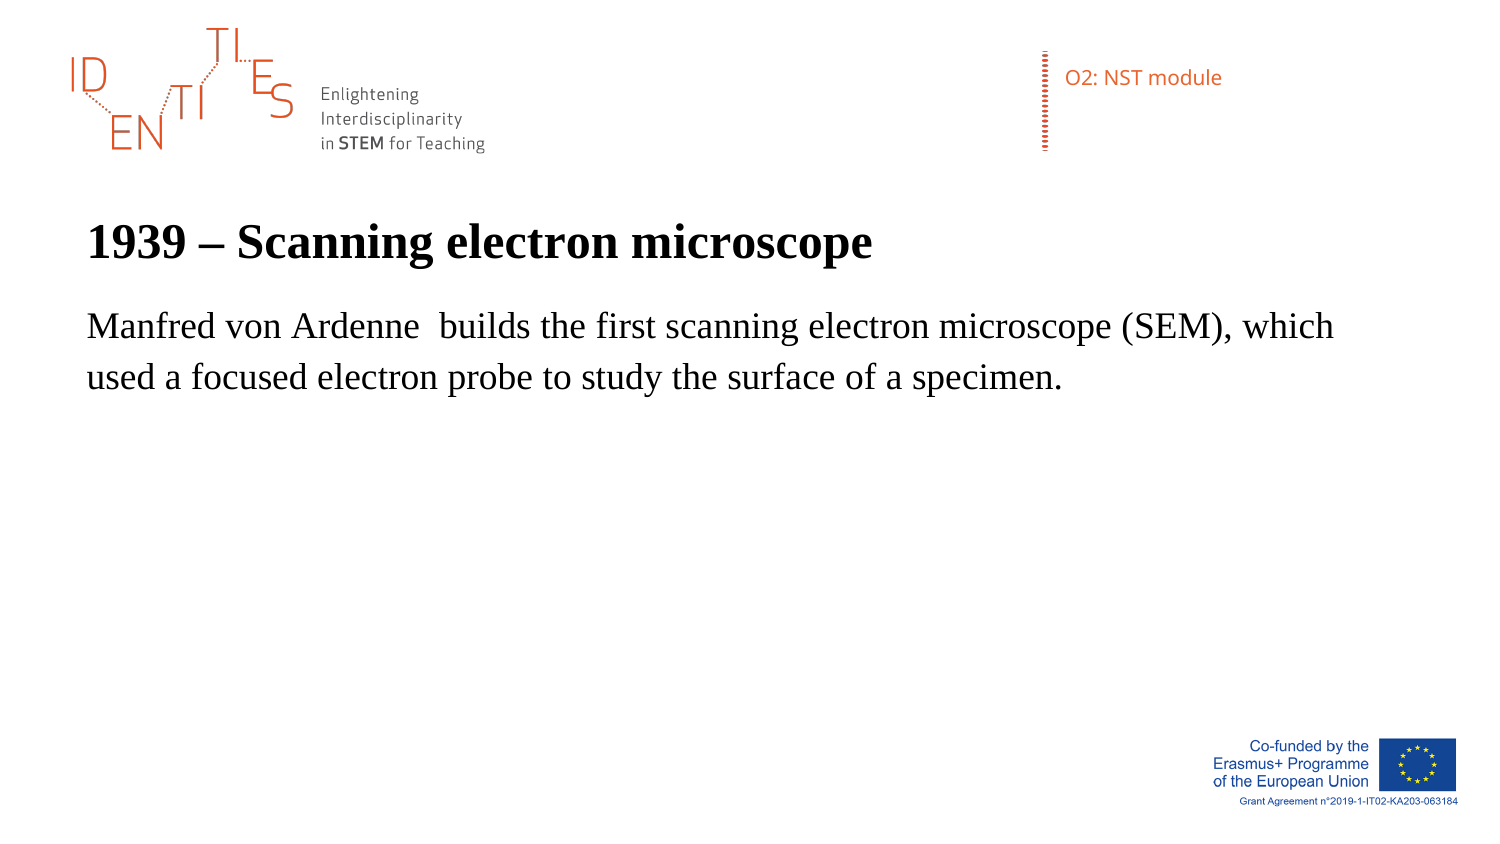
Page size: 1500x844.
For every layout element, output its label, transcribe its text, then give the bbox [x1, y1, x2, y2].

picture [1208, 735, 1459, 810]
picture [1042, 51, 1051, 151]
text_box O2: NST module [1051, 57, 1472, 139]
picture [71, 24, 485, 157]
text_box 1939 – Scanning electron microscope Manfred von Ardenne builds the first scanning electron microscope (SEM), which used a focused electron probe to study the surface of a specimen. [71, 184, 1424, 478]
